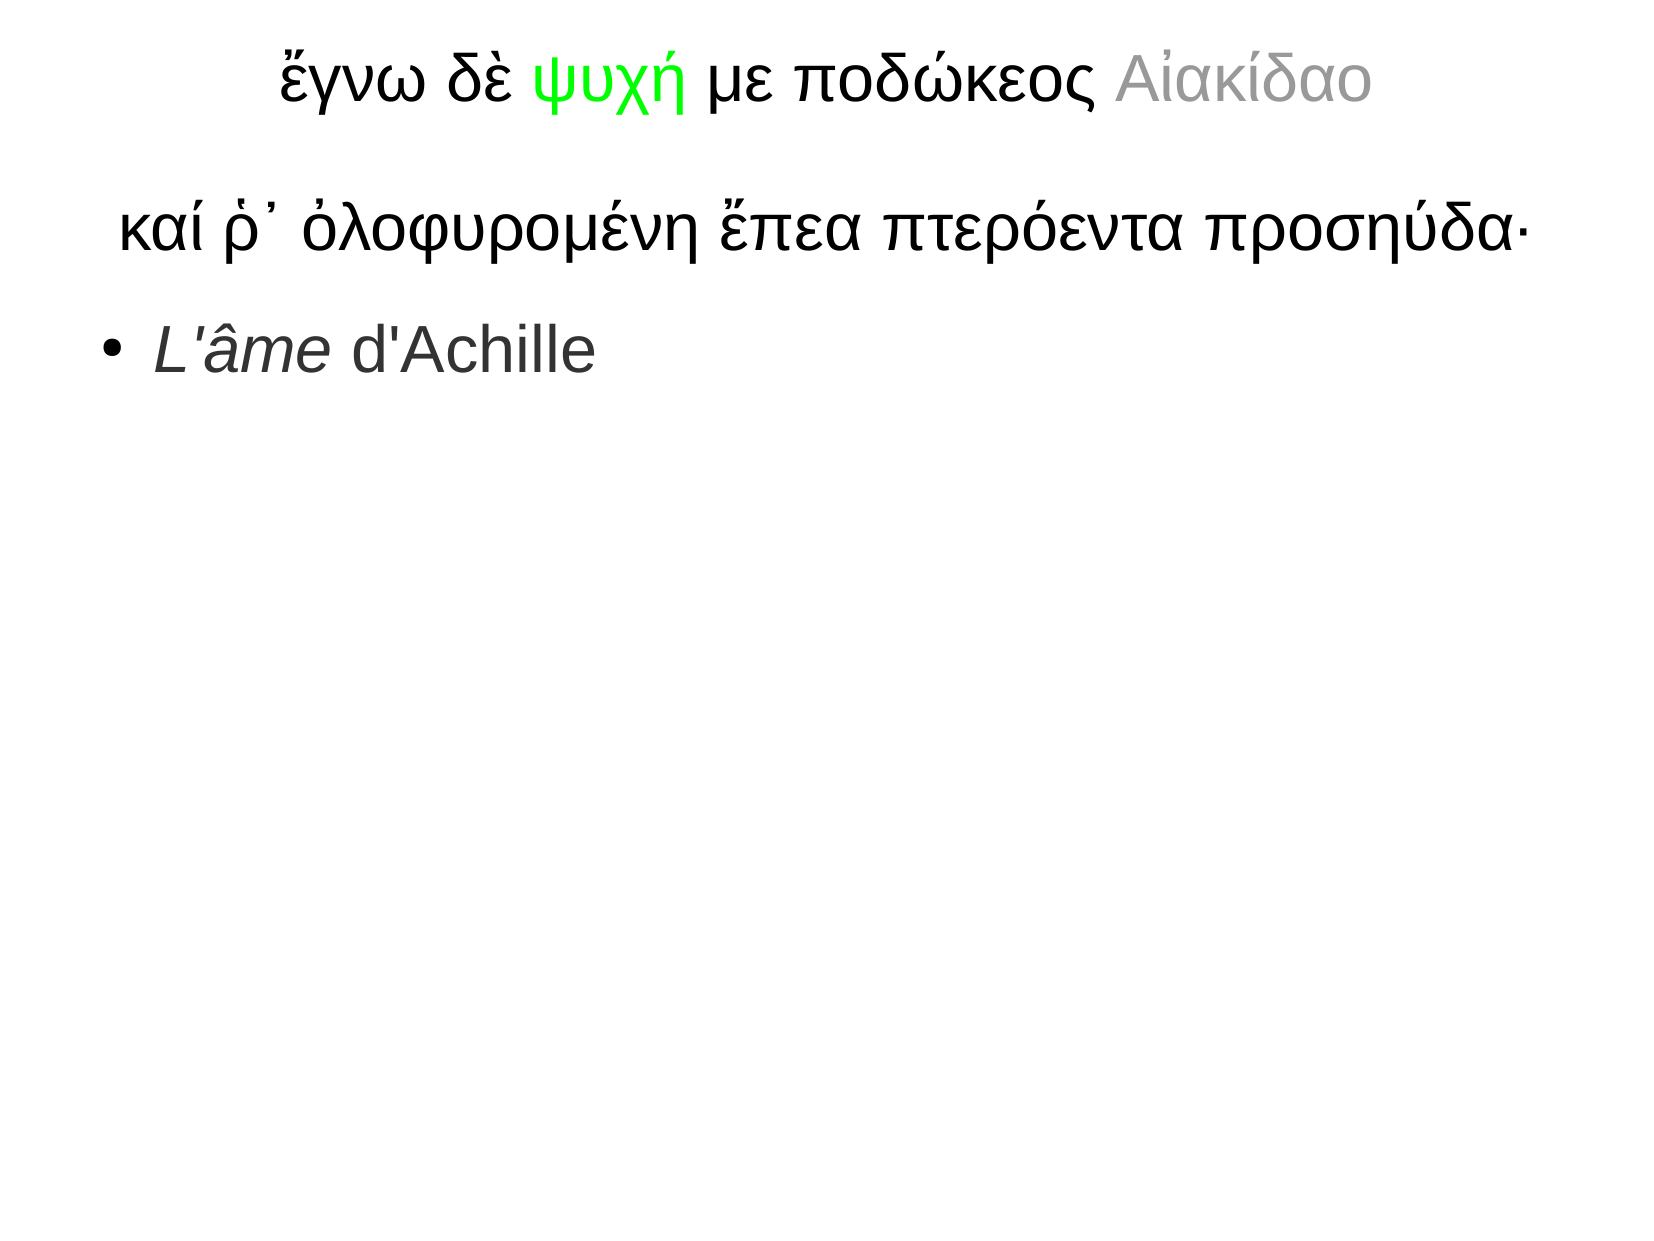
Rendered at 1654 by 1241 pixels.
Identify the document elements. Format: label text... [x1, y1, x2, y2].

list L'âme d'Achille [82, 311, 1571, 1032]
title ἔγνω δὲ ψυχή με ποδώκεος Αἰακίδαο καί ῥ᾽ ὀλοφυρομένη ἔπεα πτερόεντα προσηύδα· [82, 0, 1571, 311]
